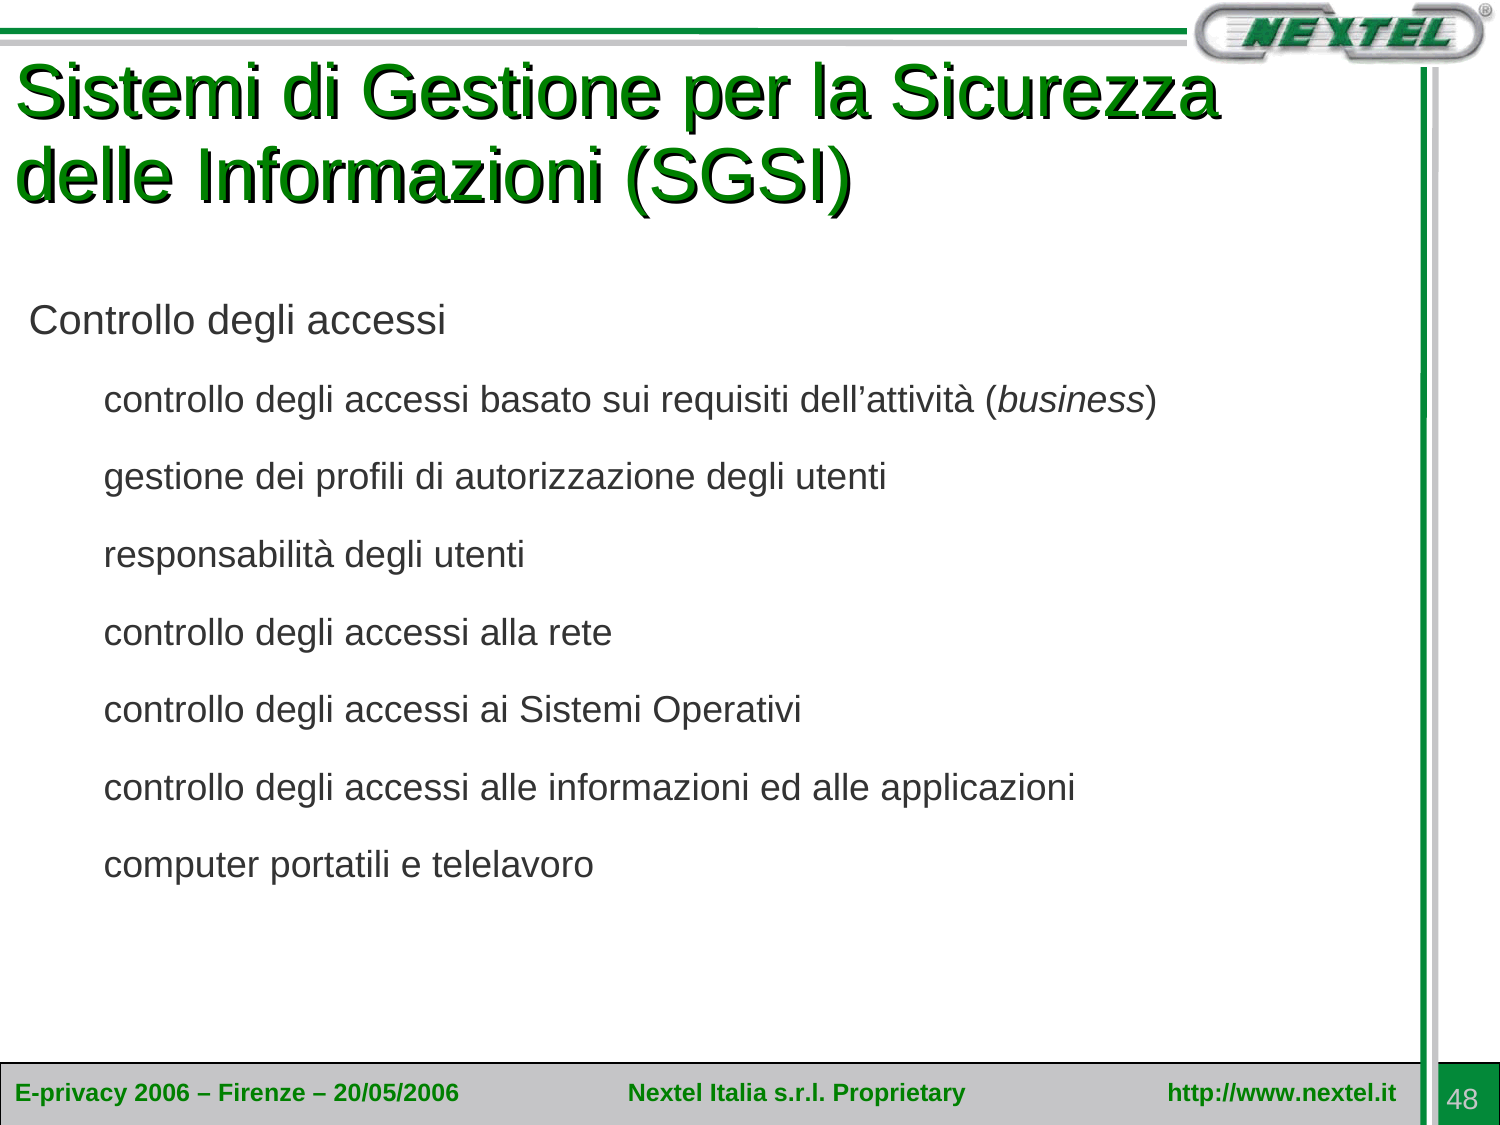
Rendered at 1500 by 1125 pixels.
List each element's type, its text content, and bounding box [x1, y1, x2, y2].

picture [1187, 0, 1500, 67]
title Sistemi di Gestione per la Sicurezza delle Informazioni (SGSI) [0, 28, 1270, 237]
list Controllo degli accessi controllo degli accessi basato sui requisiti dell’attività (business) gestione dei profili di autorizzazione degli utenti responsabilità degli utenti controllo degli accessi alla rete controllo degli accessi ai Sistemi Operativi controllo degli accessi alle informazioni ed alle applicazioni computer portatili e telelavoro [13, 265, 1388, 1063]
